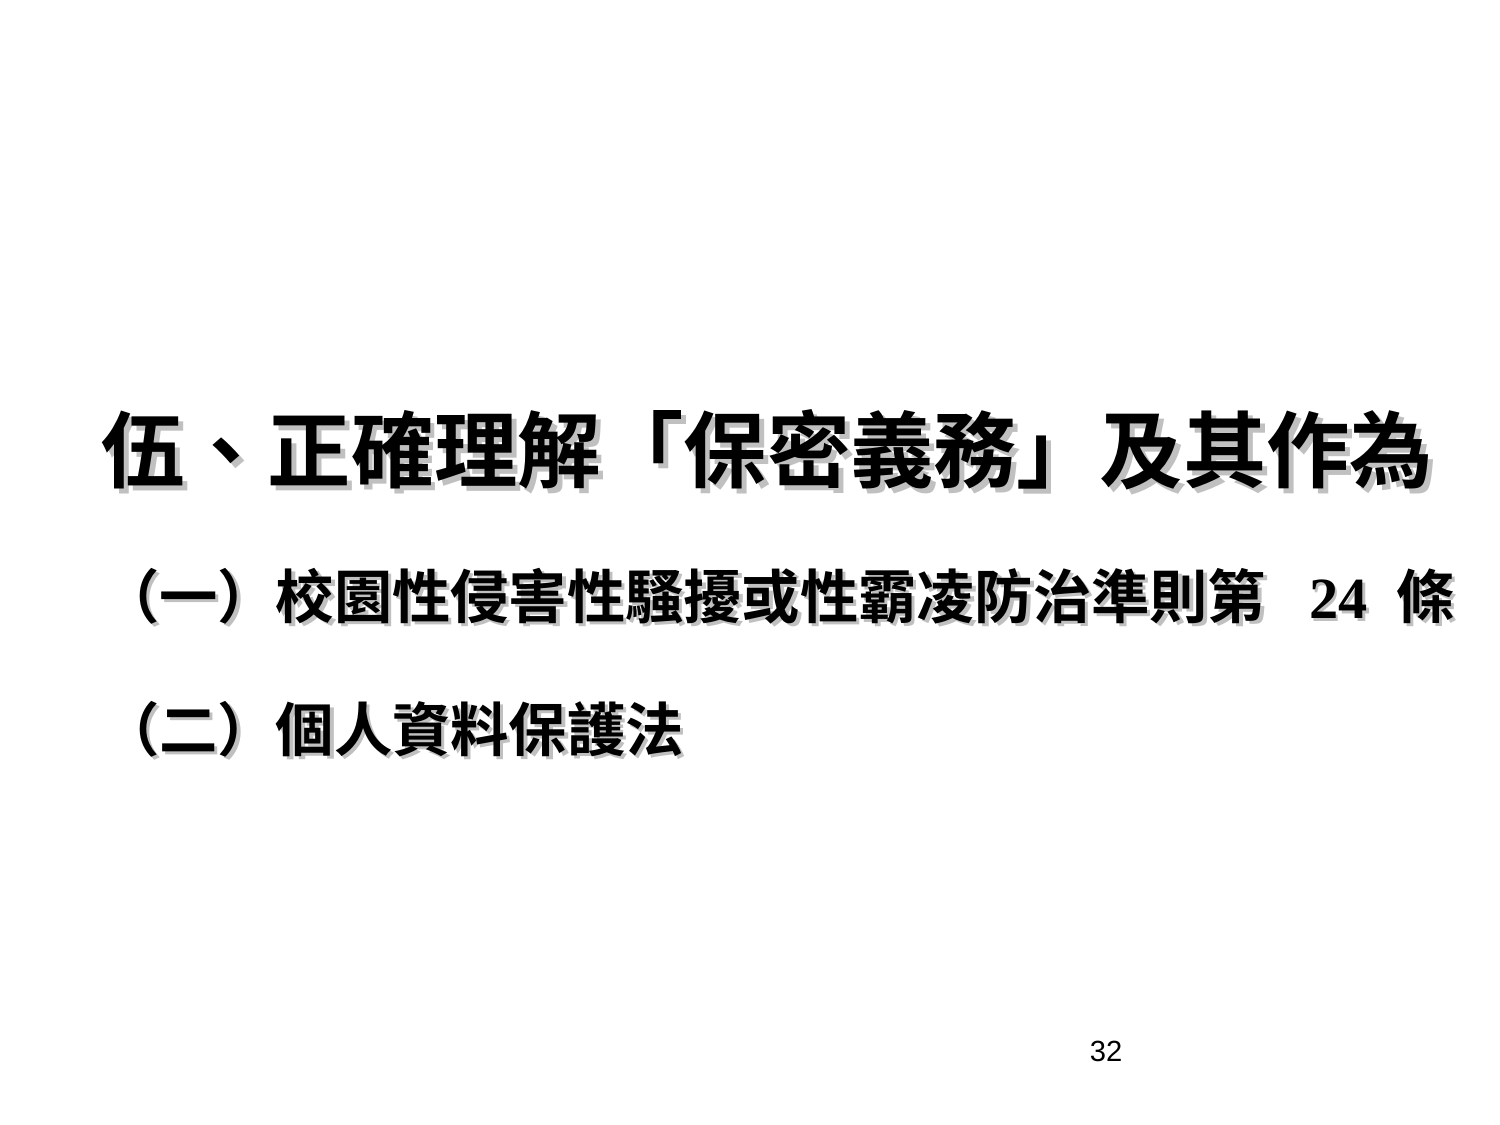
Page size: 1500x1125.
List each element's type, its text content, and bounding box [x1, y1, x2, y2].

text_box 伍、正確理解「保密義務」及其作為 （一）校園性侵害性騷擾或性霸凌防治準則第 24 條 （二）個人資料保護法 [28, 390, 1493, 770]
text_box [1074, 1024, 1426, 1103]
